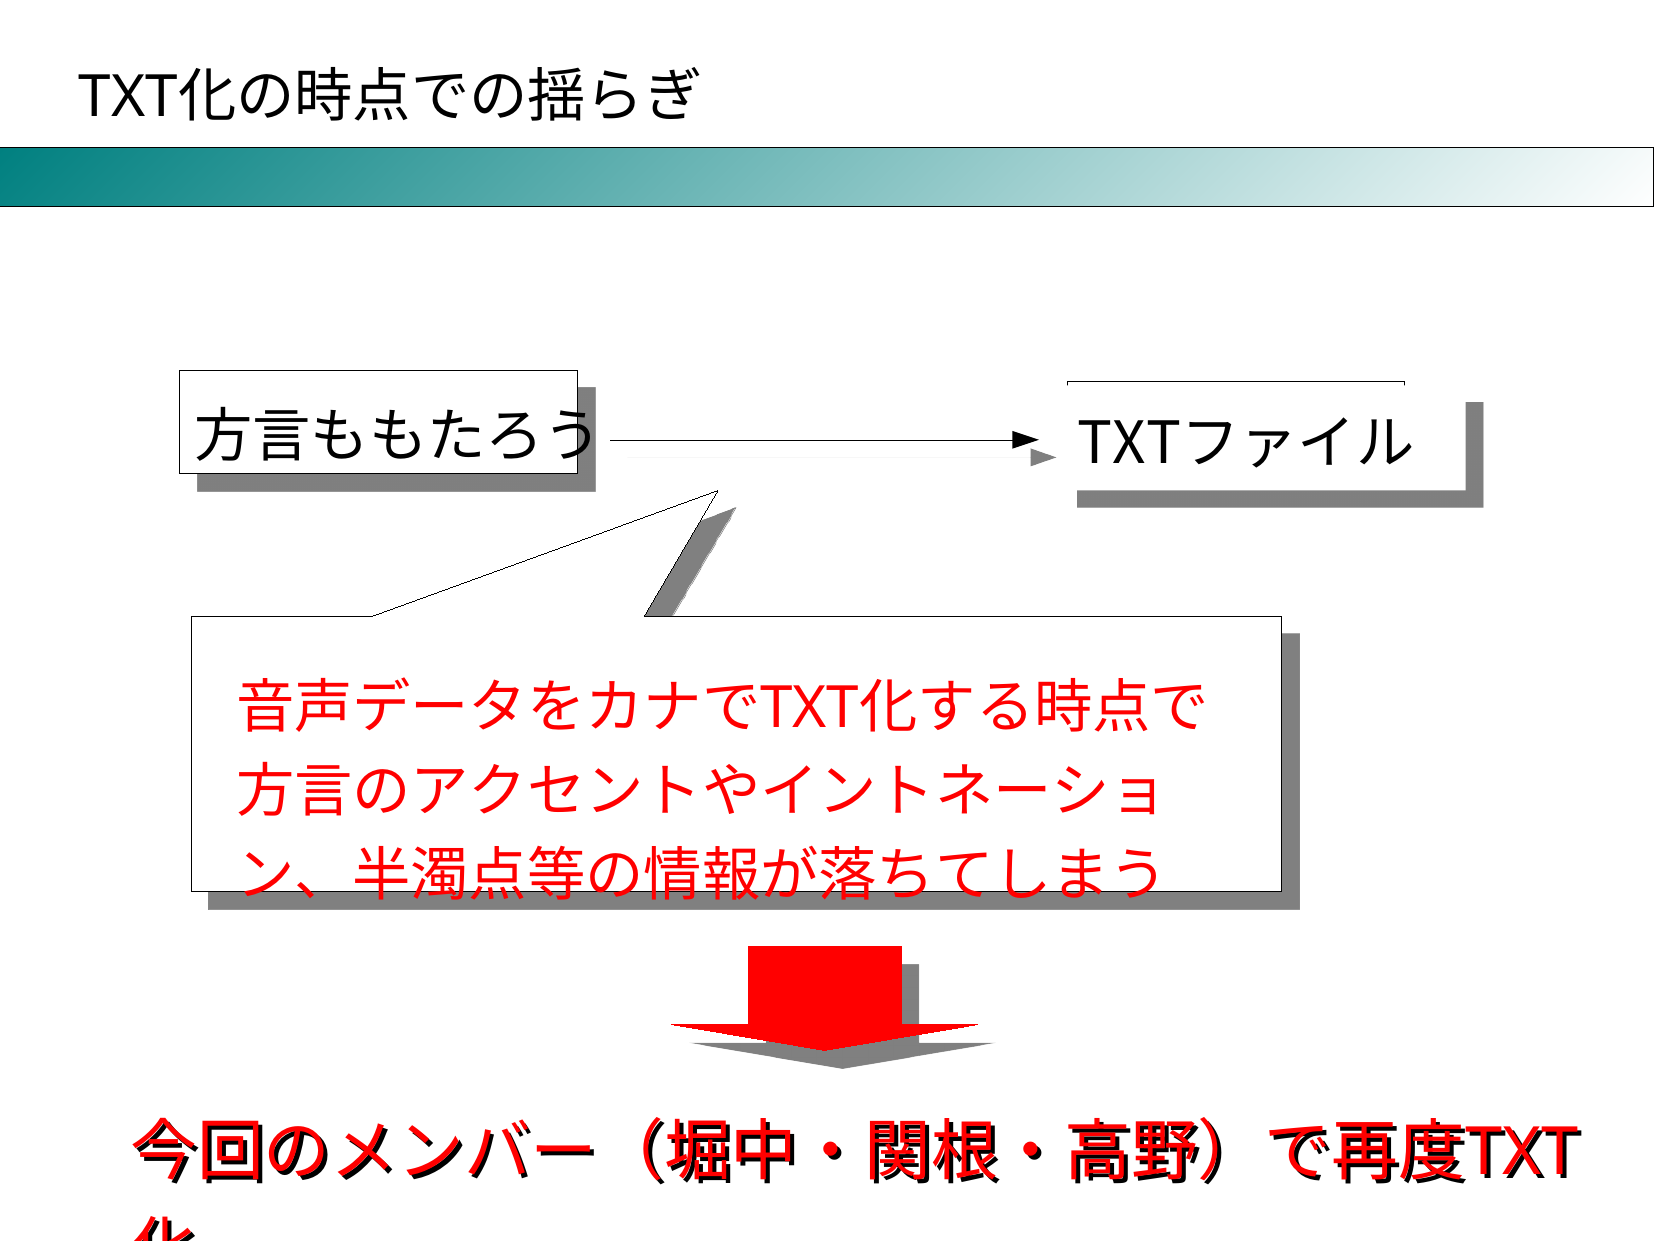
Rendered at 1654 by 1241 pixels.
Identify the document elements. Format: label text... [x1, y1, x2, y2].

text_box 音声データをカナでTXT化する時点で方言のアクセントやイントネーション、半濁点等の情報が落ちてしまう [221, 652, 1282, 895]
text_box [191, 490, 1282, 892]
text_box [1067, 381, 1405, 385]
text_box 方言ももたろう [179, 381, 646, 474]
text_box [179, 370, 578, 381]
text_box TXT化の時点での揺らぎ [61, 38, 980, 138]
text_box [671, 946, 978, 1051]
text_box TXTファイル [1060, 385, 1466, 485]
text_box 今回のメンバー（堀中・関根・高野）で再度TXT化 [112, 1086, 1644, 1197]
